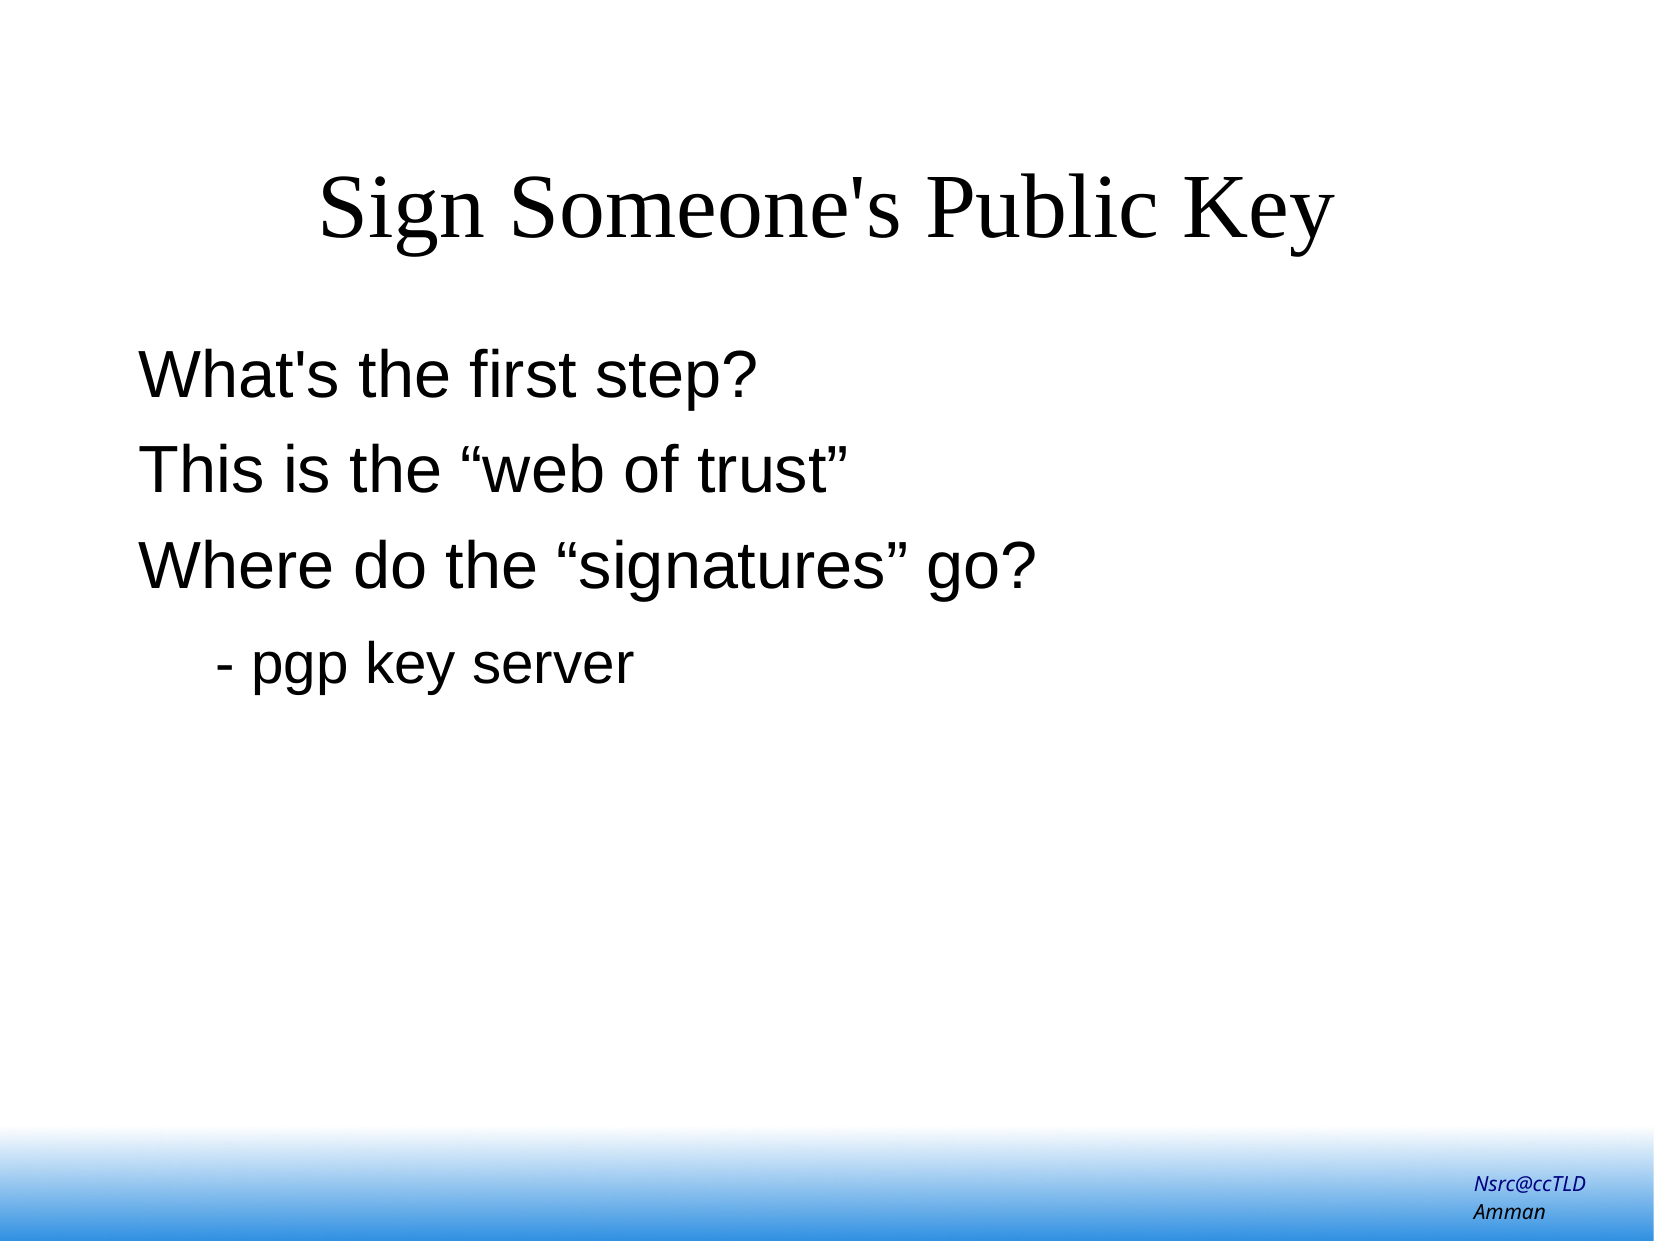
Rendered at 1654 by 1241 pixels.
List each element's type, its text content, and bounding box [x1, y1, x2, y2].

list What's the first step? This is the “web of trust” Where do the “signatures” go? - pgp key server [121, 344, 1534, 1127]
picture [0, 1124, 1654, 1241]
title Sign Someone's Public Key [121, 102, 1534, 310]
